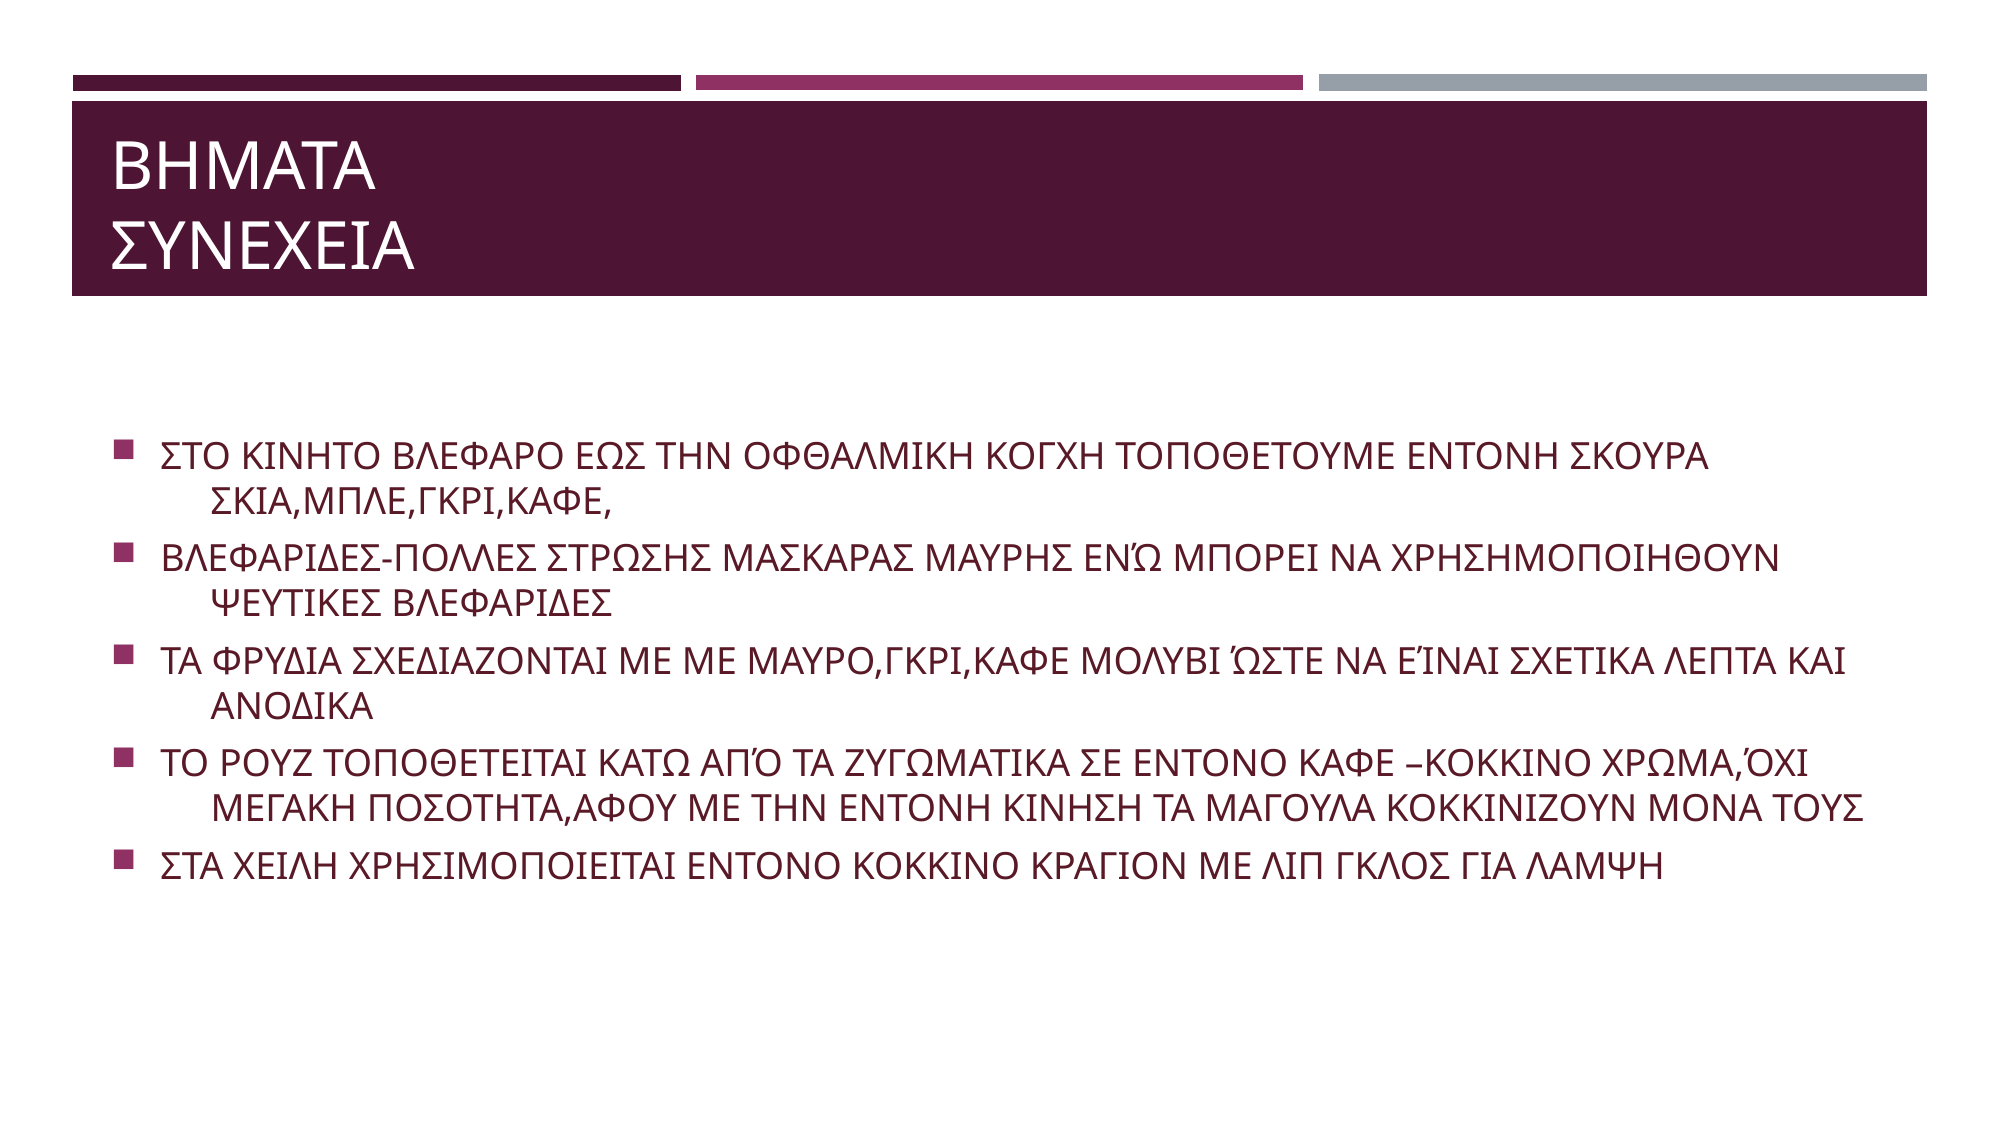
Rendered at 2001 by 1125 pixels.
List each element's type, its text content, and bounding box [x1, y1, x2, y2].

list ΣΤΟ ΚΙΝΗΤΟ ΒΛΕΦΑΡΟ ΕΩΣ ΤΗΝ ΟΦΘΑΛΜΙΚΗ ΚΟΓΧΗ ΤΟΠΟΘΕΤΟΥΜΕ ΕΝΤΟΝΗ ΣΚΟΥΡΑ ΣΚΙΑ,ΜΠΛΕ,ΓΚΡΙ,ΚΑΦΕ, ΒΛΕΦΑΡΙΔΕΣ-ΠΟΛΛΕΣ ΣΤΡΩΣΗΣ ΜΑΣΚΑΡΑΣ ΜΑΥΡΗΣ ΕΝΏ ΜΠΟΡΕΙ ΝΑ ΧΡΗΣΗΜΟΠΟΙΗΘΟΥΝ ΨΕΥΤΙΚΕΣ ΒΛΕΦΑΡΙΔΕΣ ΤΑ ΦΡΥΔΙΑ ΣΧΕΔΙΑΖΟΝΤΑΙ ΜΕ ΜΕ ΜΑΥΡΟ,ΓΚΡΙ,ΚΑΦΕ ΜΟΛΥΒΙ ΏΣΤΕ ΝΑ ΕΊΝΑΙ ΣΧΕΤΙΚΑ ΛΕΠΤΑ ΚΑΙ ΑΝΟΔΙΚΑ ΤΟ ΡΟΥΖ ΤΟΠΟΘΕΤΕΙΤΑΙ ΚΑΤΩ ΑΠΌ ΤΑ ΖΥΓΩΜΑΤΙΚΑ ΣΕ ΕΝΤΟΝΟ ΚΑΦΕ –ΚΟΚΚΙΝΟ ΧΡΩΜΑ,ΌΧΙ ΜΕΓΑΚΗ ΠΟΣΟΤΗΤΑ,ΑΦΟΥ ΜΕ ΤΗΝ ΕΝΤΟΝΗ ΚΙΝΗΣΗ ΤΑ ΜΑΓΟΥΛΑ ΚΟΚΚΙΝΙΖΟΥΝ ΜΟΝΑ ΤΟΥΣ ΣΤΑ ΧΕΙΛΗ ΧΡΗΣΙΜΟΠΟΙΕΙΤΑΙ ΕΝΤΟΝΟ ΚΟΚΚΙΝΟ ΚΡΑΓΙΟΝ ΜΕ ΛΙΠ ΓΚΛΟΣ ΓΙΑ ΛΑΜΨΗ [95, 357, 1905, 962]
title ΒΗΜΑΤΑ ΣΥΝΕΧΕΙΑ [95, 115, 624, 282]
